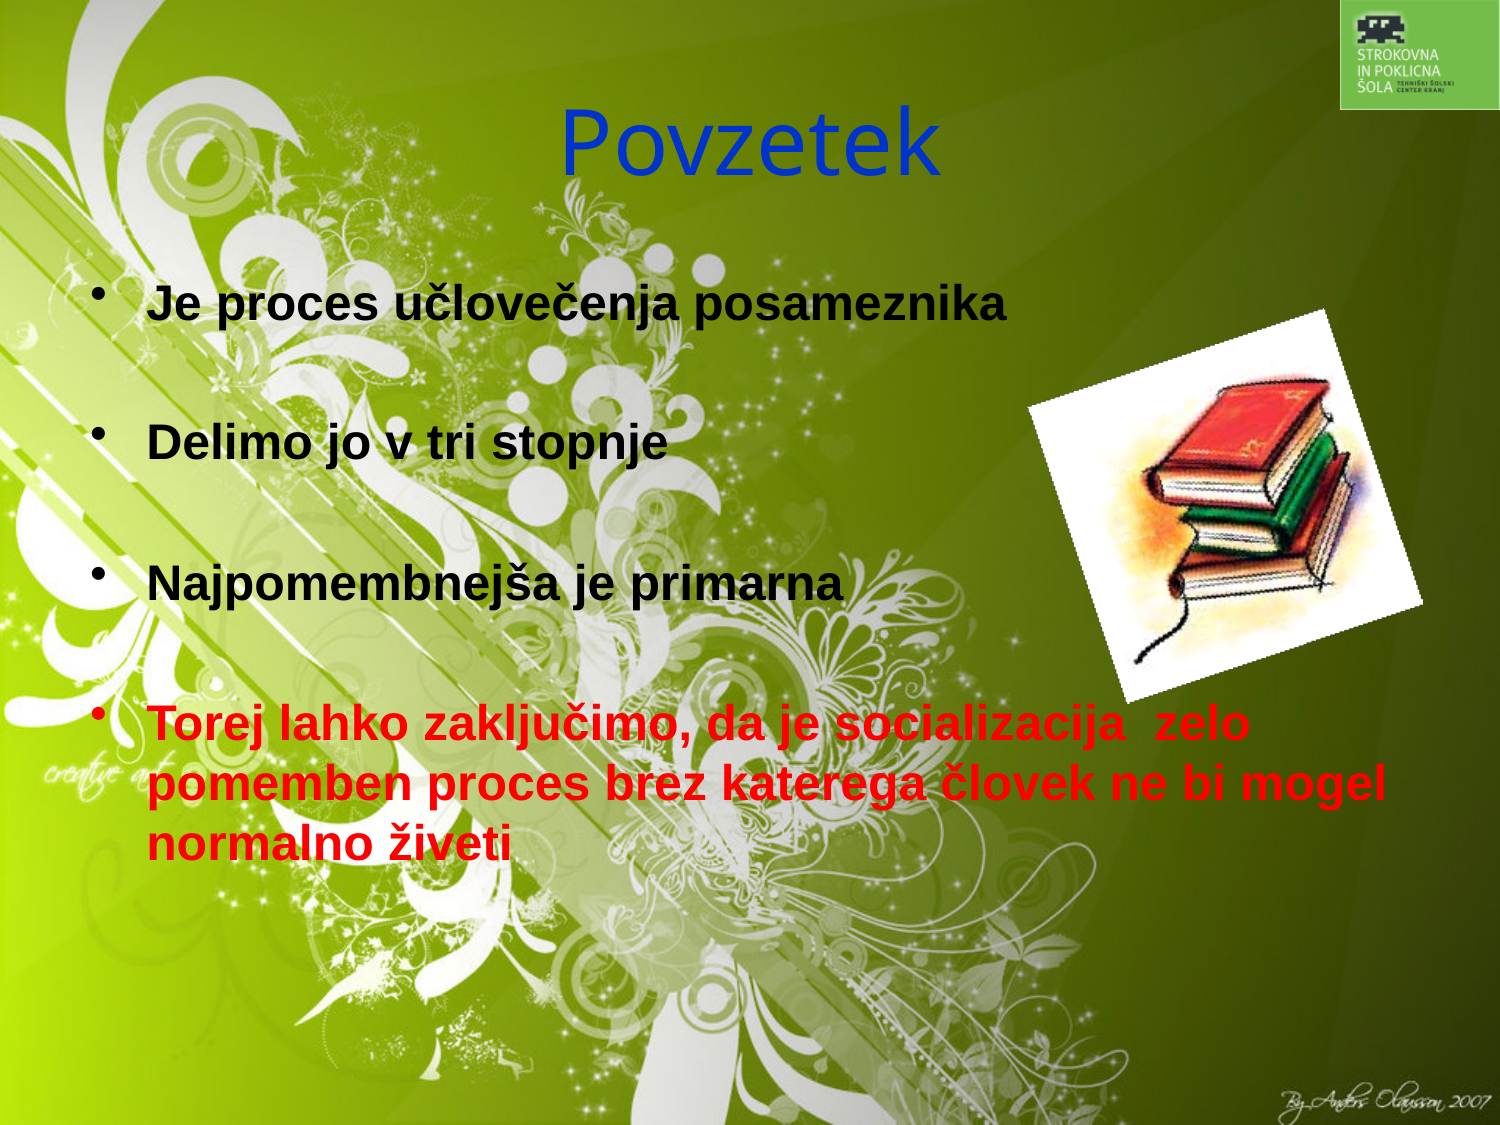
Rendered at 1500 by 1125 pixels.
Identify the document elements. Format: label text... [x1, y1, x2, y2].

picture [0, 0, 1500, 1125]
title Povzetek [75, 45, 1425, 233]
list Je proces učlovečenja posameznika Delimo jo v tri stopnje Najpomembnejša je primarna Torej lahko zaključimo, da je socializacija zelo pomemben proces brez katerega človek ne bi mogel normalno živeti [75, 262, 1425, 1005]
